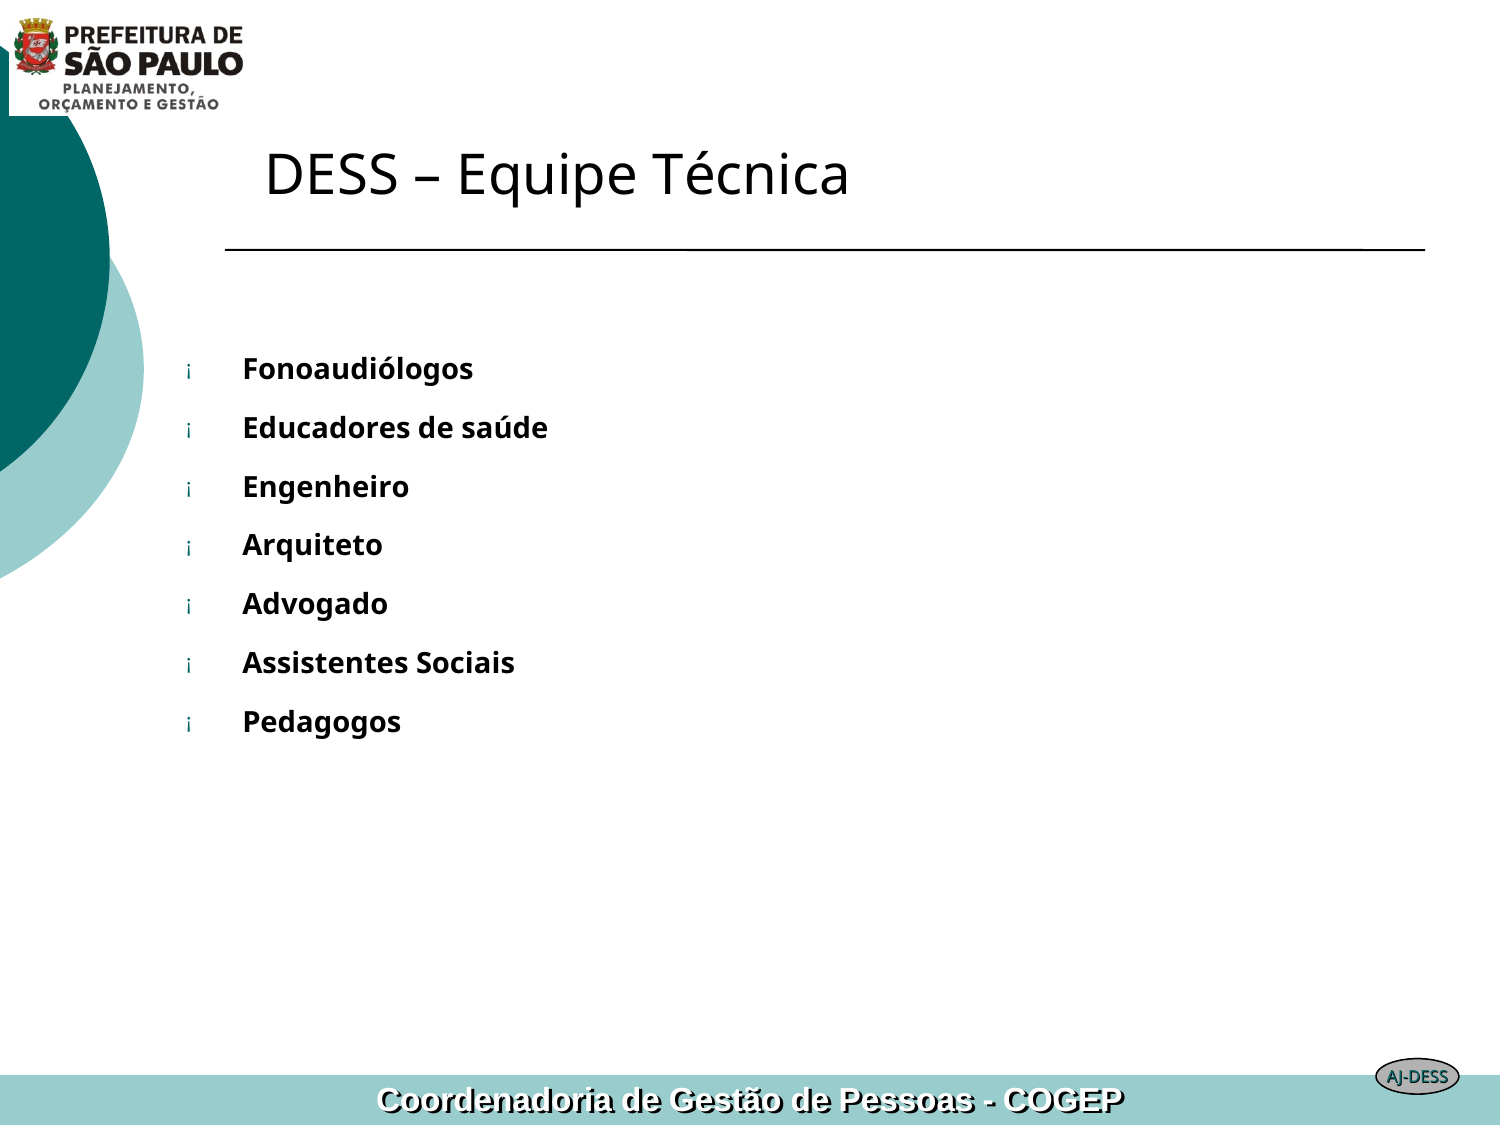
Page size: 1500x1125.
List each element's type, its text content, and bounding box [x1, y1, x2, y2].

text_box AJ-DESS [1376, 1058, 1459, 1095]
list Fonoaudiólogos Educadores de saúde Engenheiro Arquiteto Advogado Assistentes Sociais Pedagogos [171, 324, 1436, 1047]
title DESS – Equipe Técnica [174, 37, 1413, 273]
